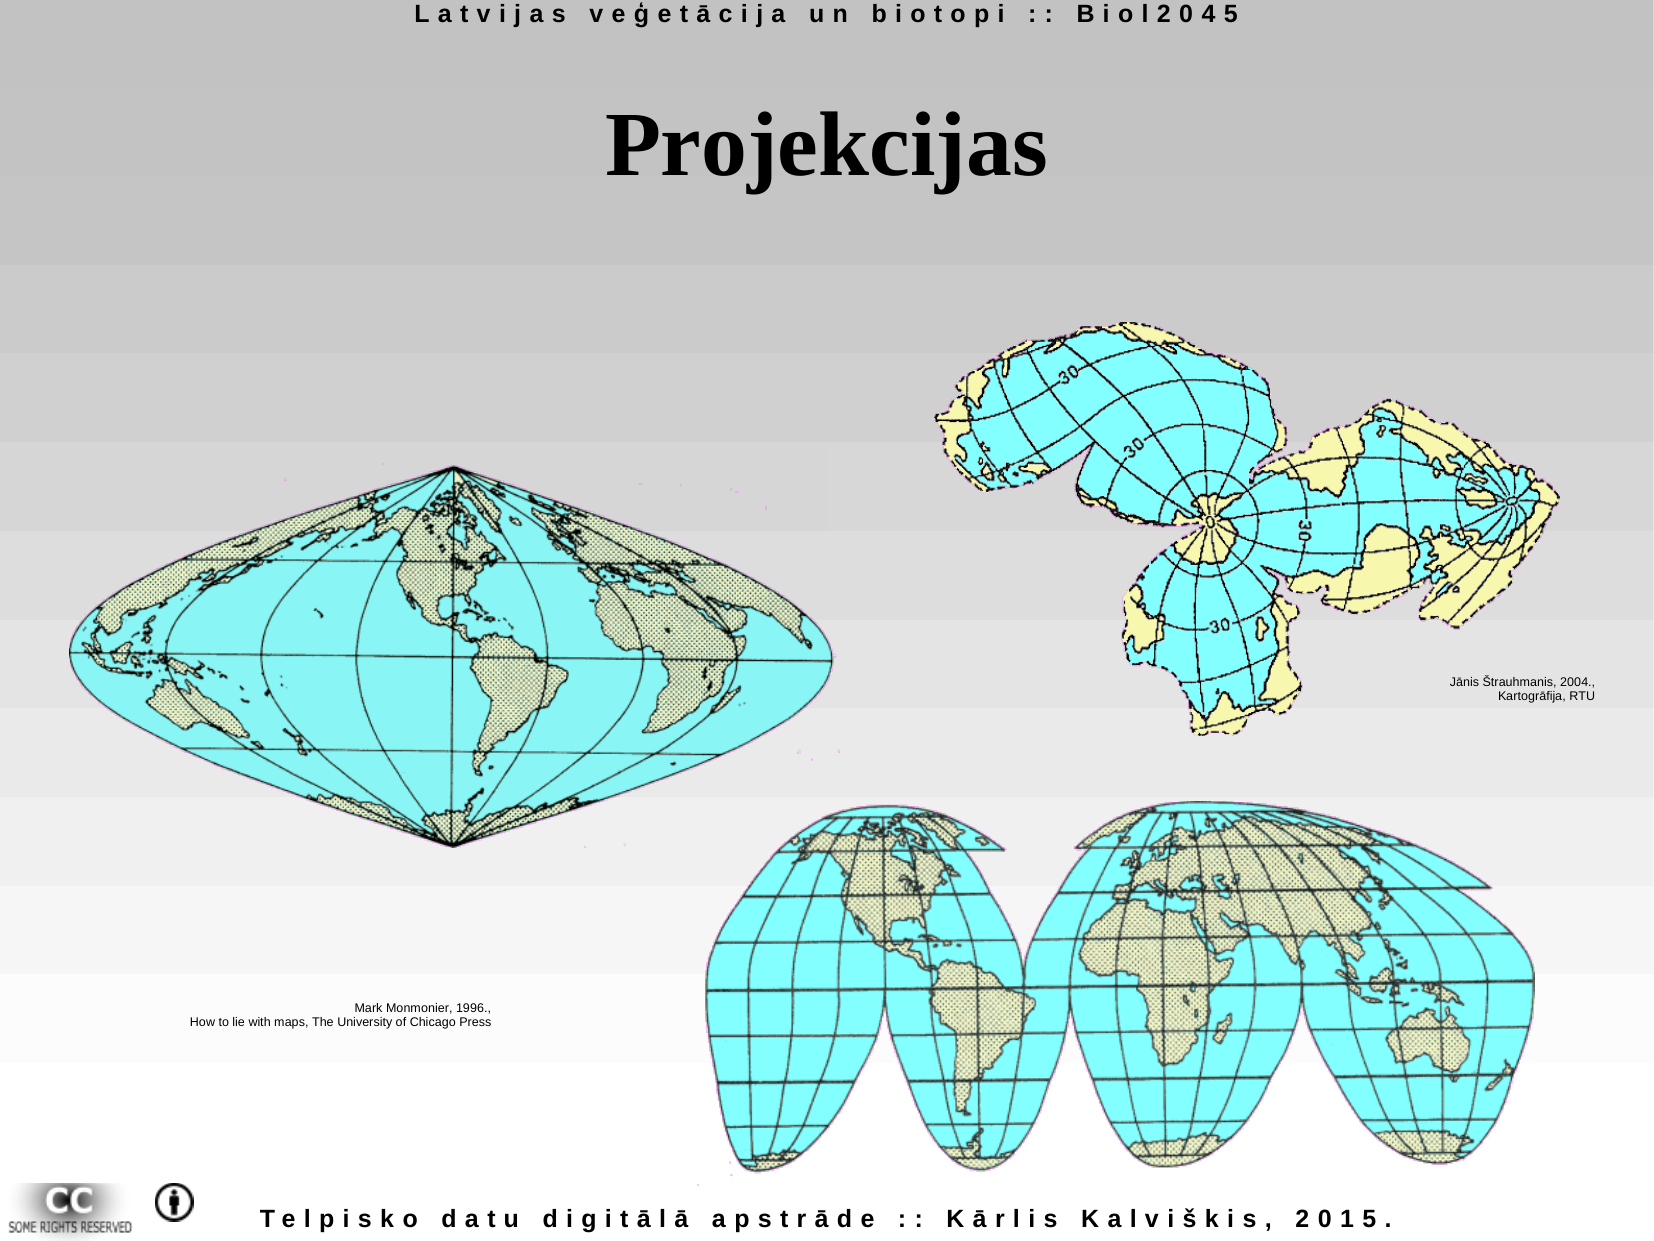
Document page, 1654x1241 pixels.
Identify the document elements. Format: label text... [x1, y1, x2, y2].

text_box Mark Monmonier, 1996., How to lie with maps, The University of Chicago Press [189, 1000, 492, 1030]
picture [0, 287, 1654, 1241]
title Projekcijas [0, 1, 1654, 287]
text_box Jānis Štrauhmanis, 2004., Kartogrāfija, RTU [1560, 675, 1596, 704]
